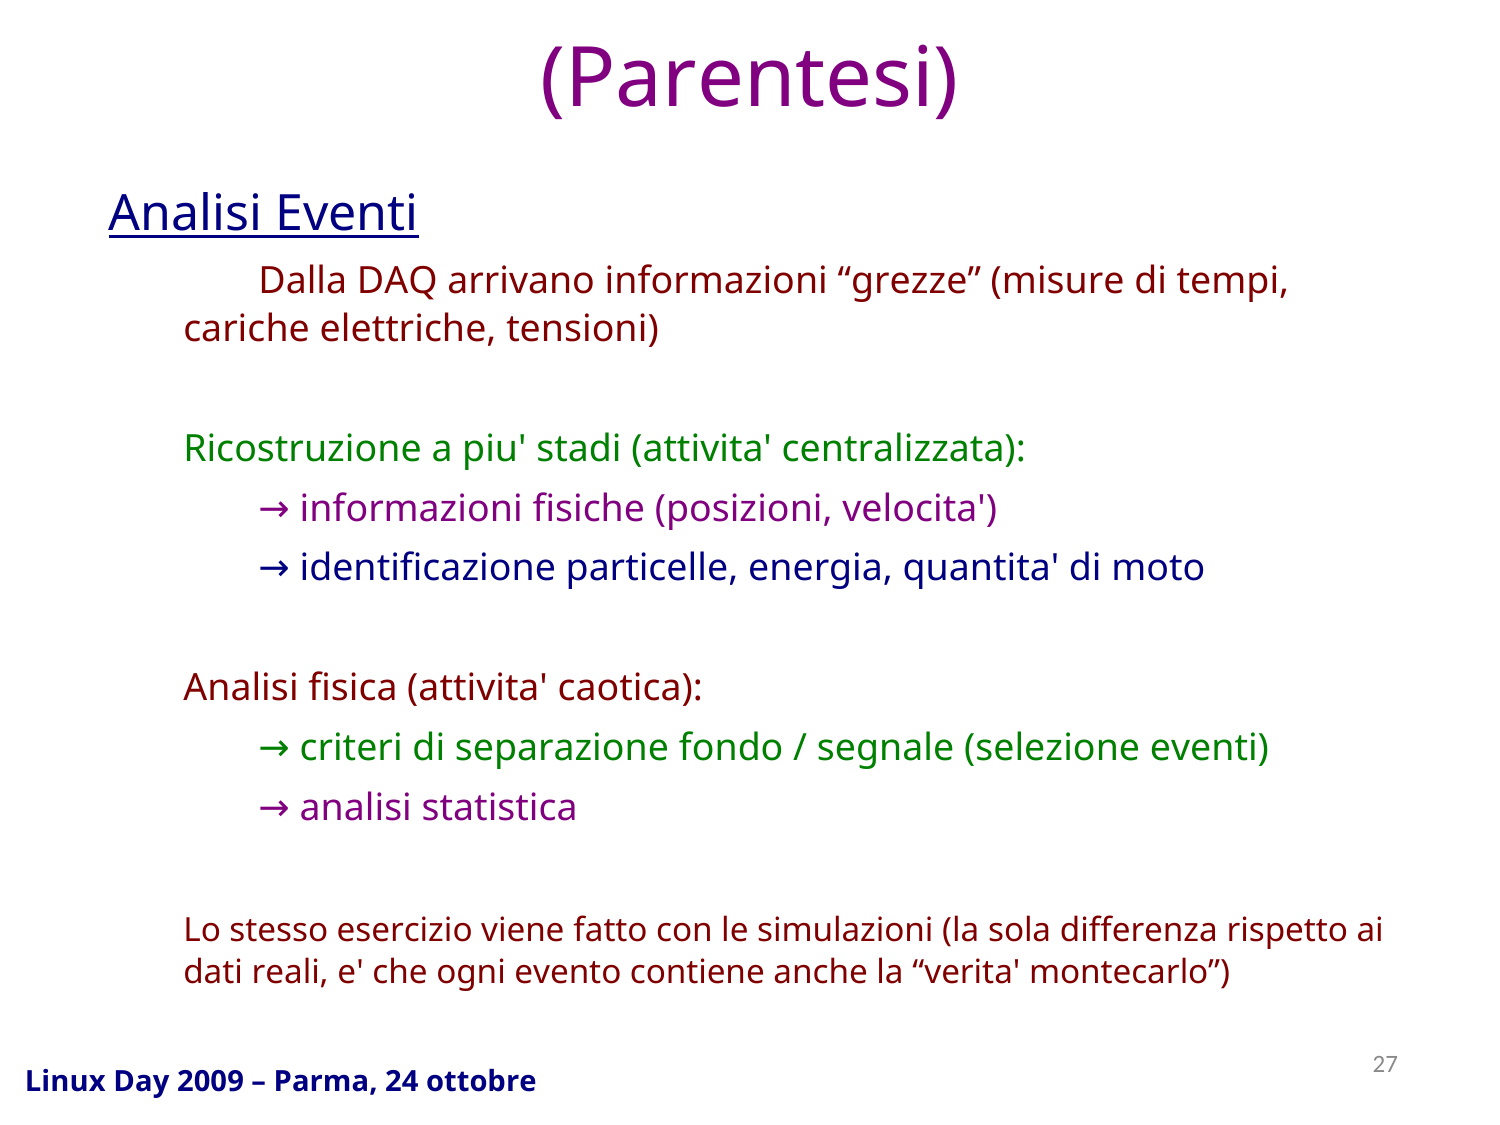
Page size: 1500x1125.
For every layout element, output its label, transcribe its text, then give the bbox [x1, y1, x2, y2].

text_box (Parentesi)‏ [41, 0, 1459, 132]
subtitle Analisi Eventi Dalla DAQ arrivano informazioni “grezze” (misure di tempi, cariche elettriche, tensioni)‏ Ricostruzione a piu' stadi (attivita' centralizzata): → informazioni fisiche (posizioni, velocita')‏ → identificazione particelle, energia, quantita' di moto Analisi fisica (attivita' caotica): → criteri di separazione fondo / segnale (selezione eventi) → analisi statistica Lo stesso esercizio viene fatto con le simulazioni (la sola differenza rispetto ai dati reali, e' che ogni evento contiene anche la “verita' montecarlo”)‏ [108, 158, 1399, 1014]
